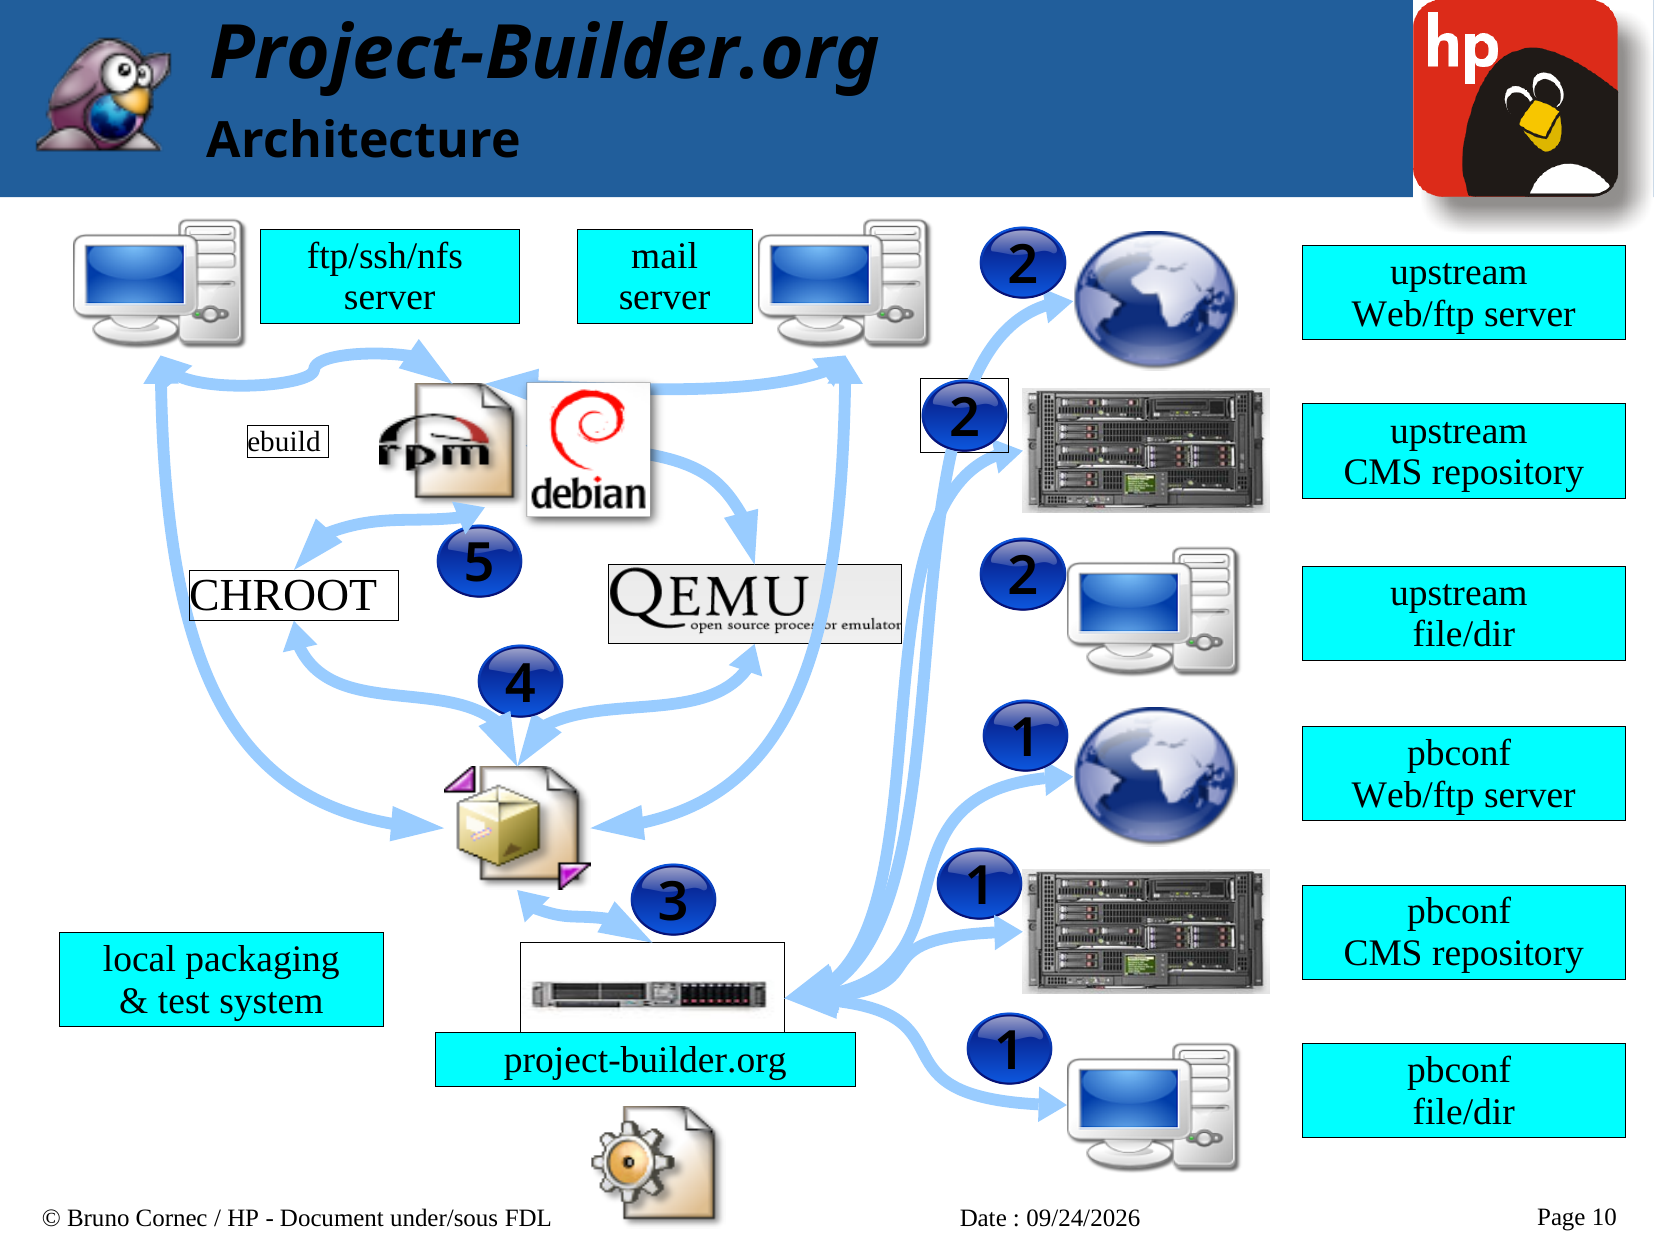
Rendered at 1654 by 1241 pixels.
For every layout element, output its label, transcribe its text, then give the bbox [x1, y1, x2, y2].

text_box mail server [577, 229, 753, 324]
picture [981, 698, 1070, 774]
text_box upstream Web/ftp server [1302, 245, 1626, 340]
text_box ebuild [247, 425, 329, 458]
picture [476, 643, 565, 719]
picture [1066, 1030, 1243, 1180]
picture [444, 766, 591, 890]
picture [0, 0, 211, 199]
picture [757, 221, 934, 356]
picture [629, 862, 718, 938]
picture [978, 225, 1068, 300]
title Architecture [206, 59, 1121, 221]
text_box upstream file/dir [1302, 566, 1626, 661]
picture [72, 206, 249, 356]
picture [1022, 388, 1270, 513]
picture [1073, 707, 1238, 847]
text_box CHROOT [189, 570, 399, 621]
picture [821, 564, 902, 644]
text_box local packaging & test system [59, 932, 384, 1027]
text_box project-builder.org [435, 1032, 856, 1087]
text_box upstream CMS repository [1302, 403, 1626, 499]
picture [379, 370, 688, 599]
picture [978, 534, 1243, 684]
picture [520, 942, 785, 1032]
picture [1413, 0, 1654, 235]
picture [965, 1011, 1054, 1086]
picture [608, 564, 825, 644]
picture [1073, 231, 1238, 371]
text_box pbconf CMS repository [1302, 885, 1626, 980]
text_box pbconf Web/ftp server [1302, 726, 1626, 821]
picture [935, 846, 1270, 994]
text_box pbconf file/dir [1302, 1043, 1626, 1138]
picture [920, 378, 1009, 453]
text_box ftp/ssh/nfs server [260, 229, 520, 324]
picture [590, 1106, 726, 1229]
